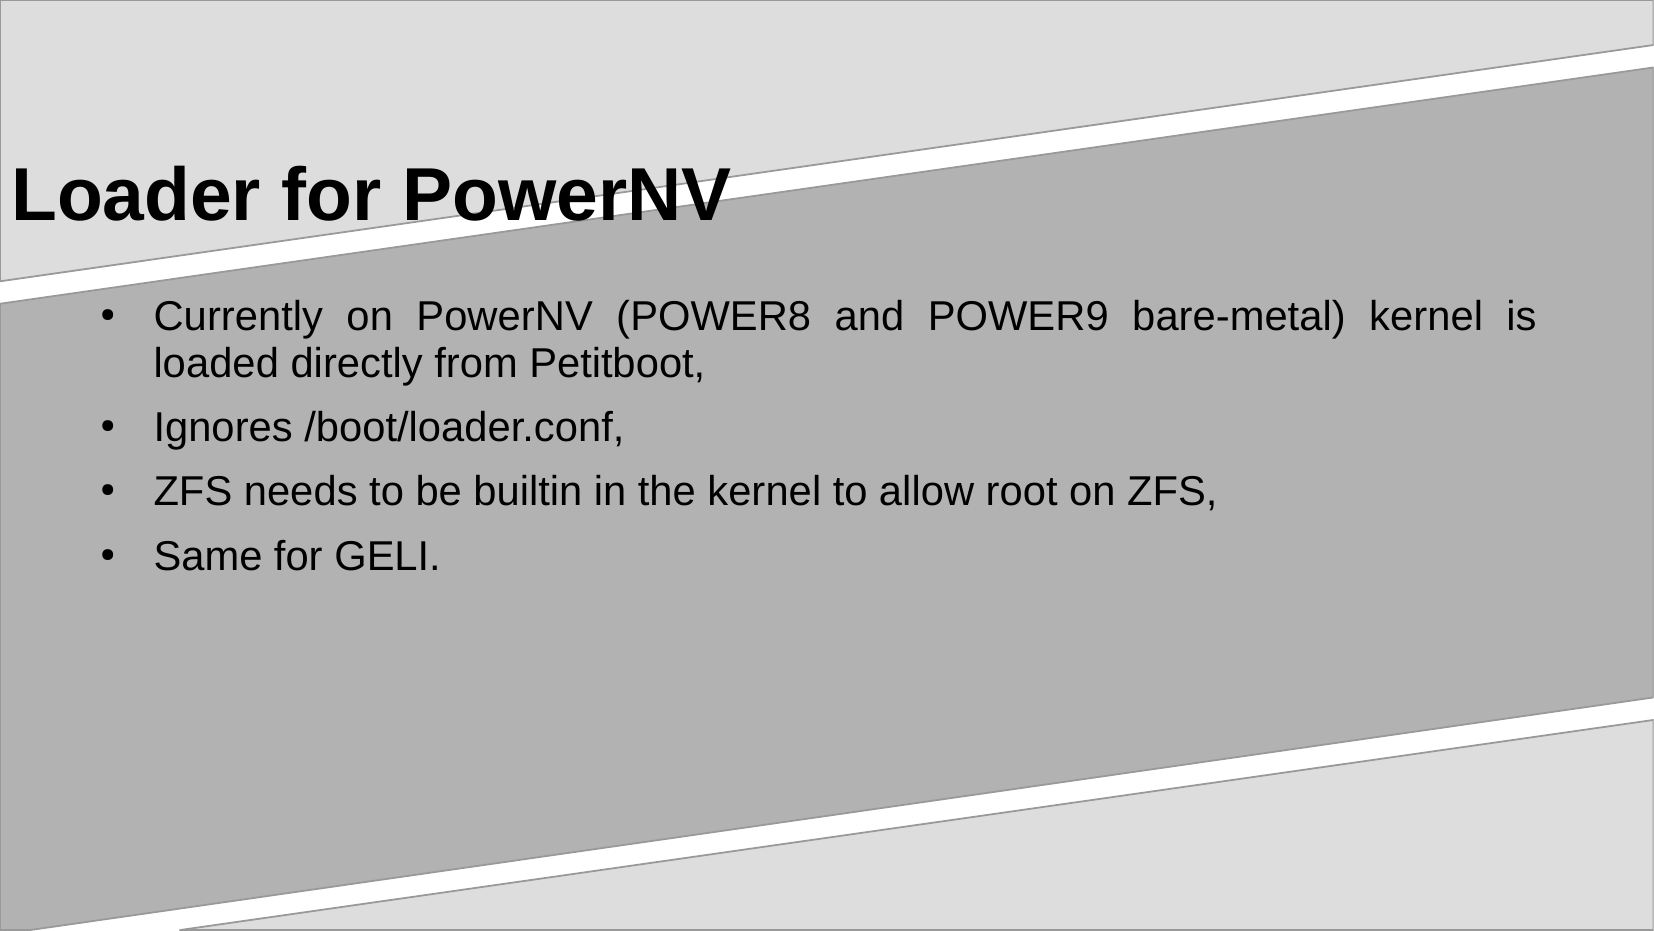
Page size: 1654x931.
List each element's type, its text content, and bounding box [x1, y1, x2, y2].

title Loader for PowerNV [11, 116, 1489, 274]
list Currently on PowerNV (POWER8 and POWER9 bare-metal) kernel is loaded directly from Petitboot, Ignores /boot/loader.conf, ZFS needs to be builtin in the kernel to allow root on ZFS, Same for GELI. [82, 292, 1538, 833]
